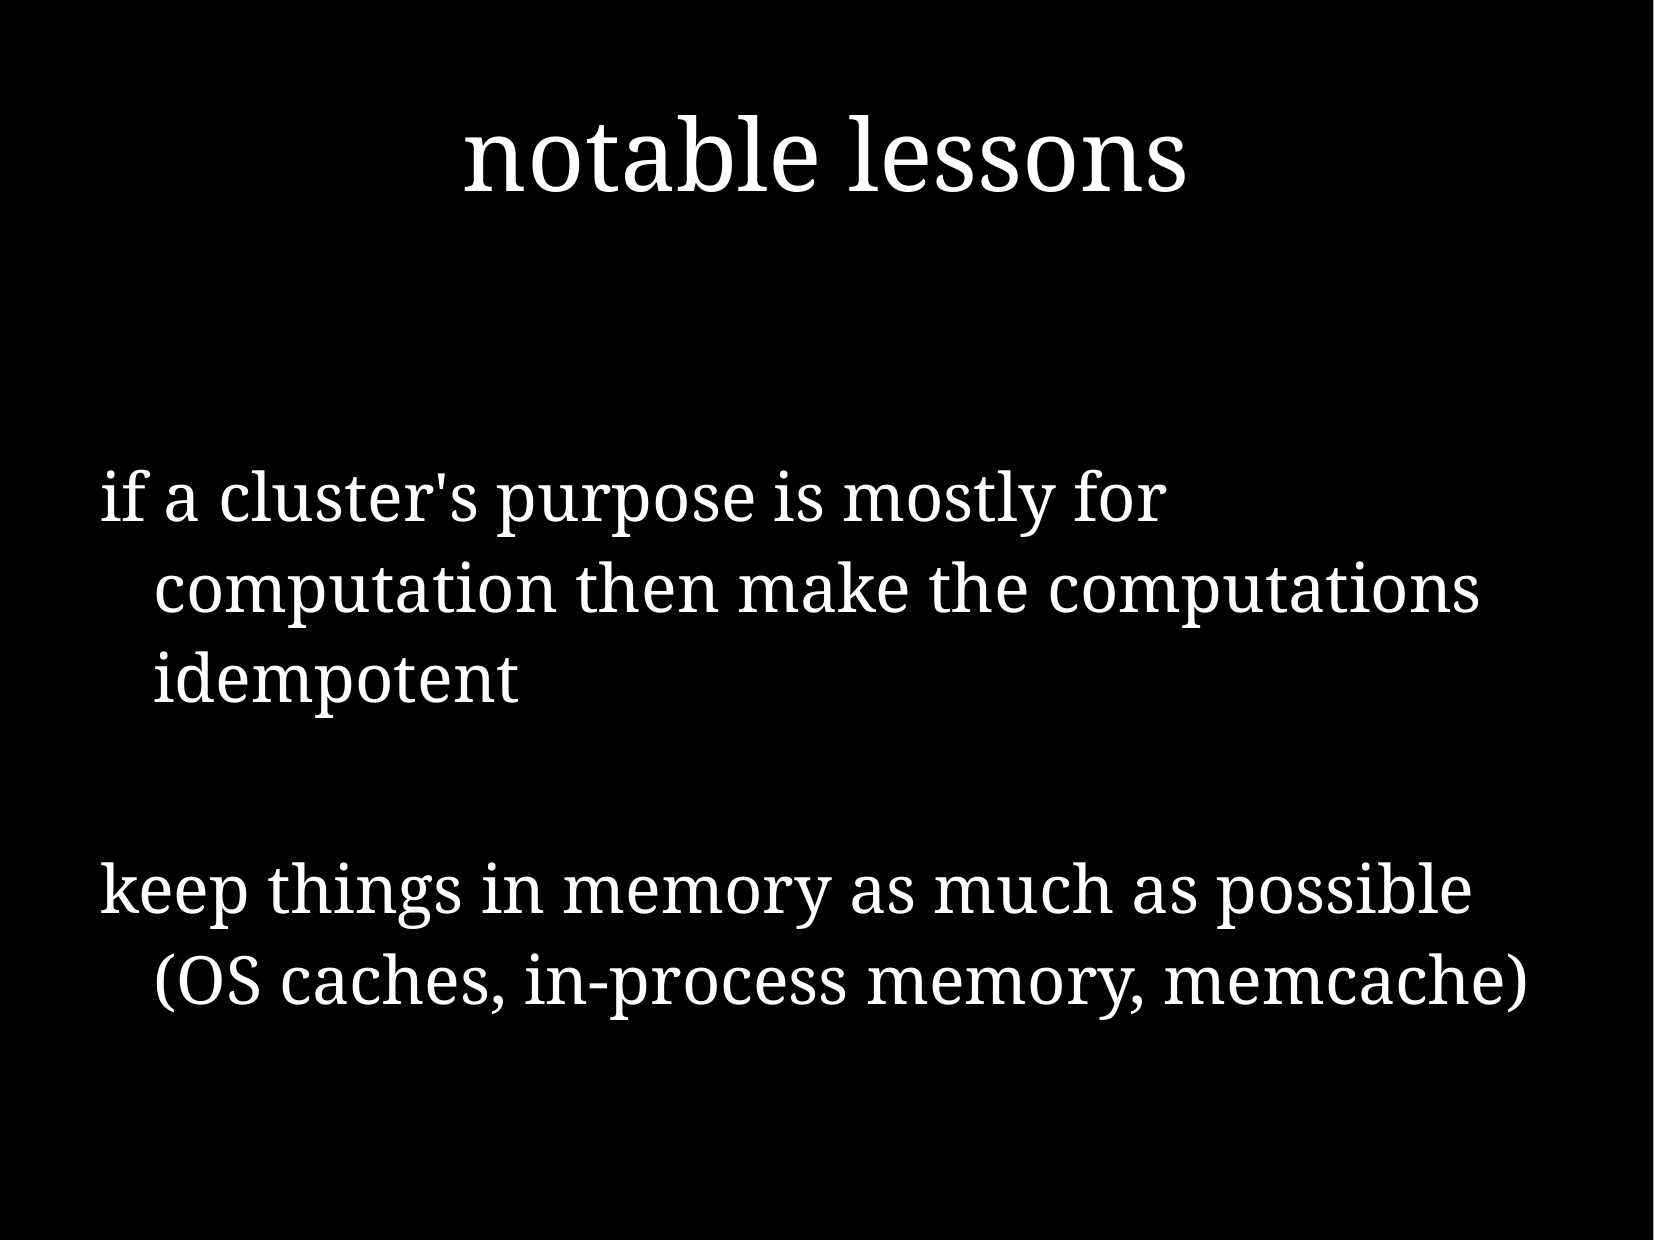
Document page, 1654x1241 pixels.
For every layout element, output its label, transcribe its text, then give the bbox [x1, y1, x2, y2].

list if a cluster's purpose is mostly for computation then make the computations idempotent keep things in memory as much as possible (OS caches, in-process memory, memcache) [82, 450, 1571, 1094]
title notable lessons [82, 56, 1571, 250]
